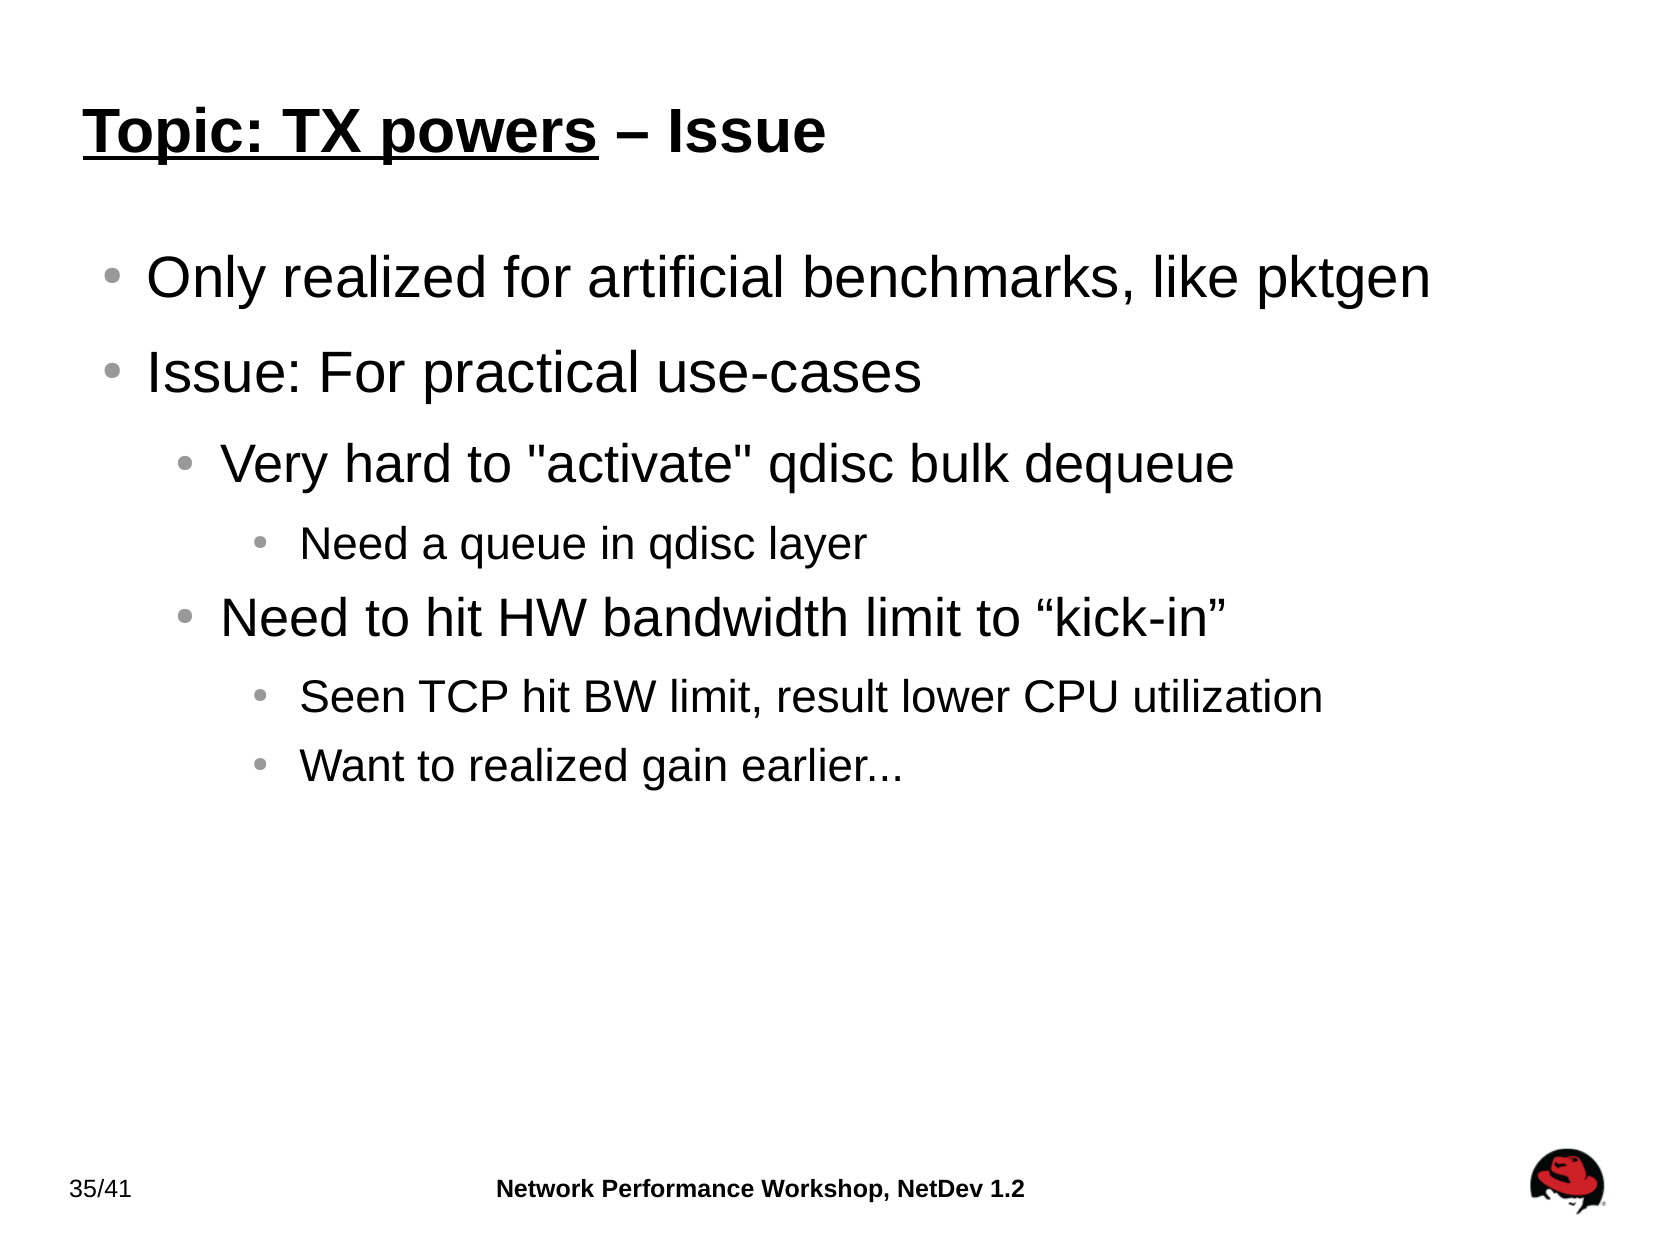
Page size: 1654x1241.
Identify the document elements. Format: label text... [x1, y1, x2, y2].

title Topic: TX powers – Issue [82, 37, 1571, 226]
list Only realized for artificial benchmarks, like pktgen Issue: For practical use-cases Very hard to "activate" qdisc bulk dequeue Need a queue in qdisc layer Need to hit HW bandwidth limit to “kick-in” Seen TCP hit BW limit, result lower CPU utilization Want to realized gain earlier... [86, 244, 1575, 1039]
picture [1529, 1146, 1612, 1224]
